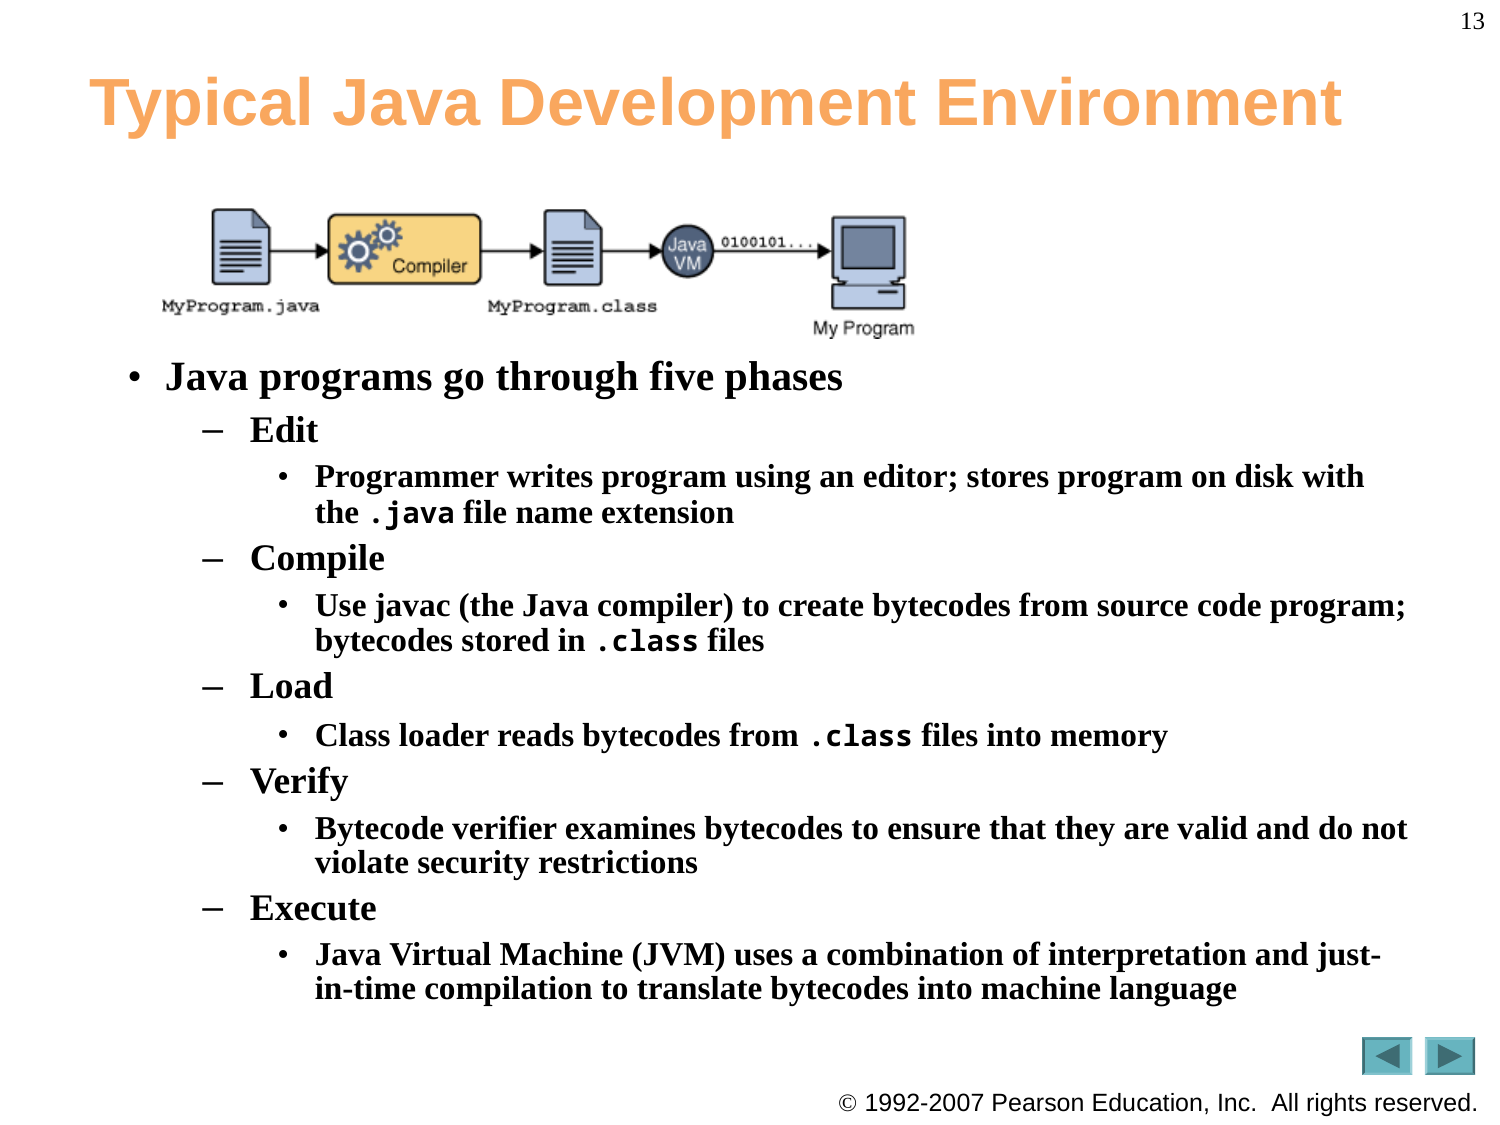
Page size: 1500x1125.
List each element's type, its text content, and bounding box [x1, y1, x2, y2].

picture [162, 208, 916, 339]
list Java programs go through five phases Edit Programmer writes program using an editor; stores program on disk with the .java file name extension Compile Use javac (the Java compiler) to create bytecodes from source code program; bytecodes stored in .class files Load Class loader reads bytecodes from .class files into memory Verify Bytecode verifier examines bytecodes to ensure that they are valid and do not violate security restrictions Execute Java Virtual Machine (JVM) uses a combination of interpretation and just-in-time compilation to translate bytecodes into machine language [112, 349, 1425, 1093]
title Typical Java Development Environment [75, 12, 1426, 201]
